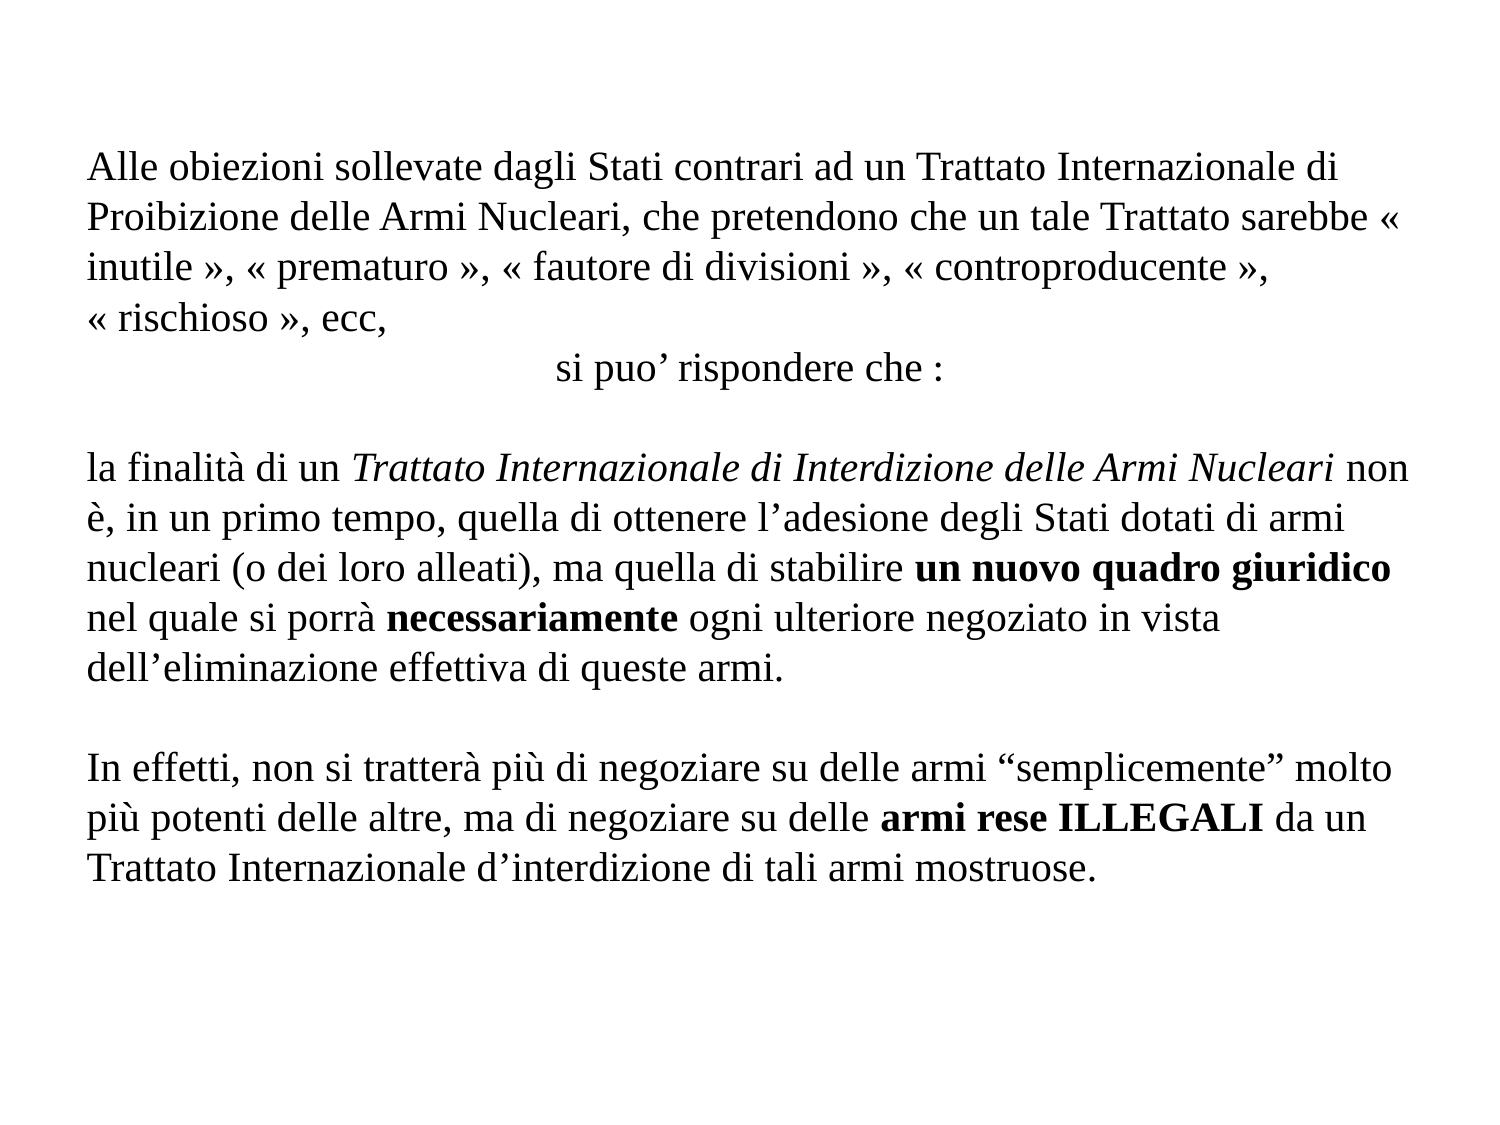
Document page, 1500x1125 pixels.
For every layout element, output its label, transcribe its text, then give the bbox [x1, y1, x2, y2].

text_box Alle obiezioni sollevate dagli Stati contrari ad un Trattato Internazionale di Proibizione delle Armi Nucleari, che pretendono che un tale Trattato sarebbe « inutile », « prematuro », « fautore di divisioni », « controproducente », « rischioso », ecc, si puo’ rispondere che : la finalità di un Trattato Internazionale di Interdizione delle Armi Nucleari non è, in un primo tempo, quella di ottenere l’adesione degli Stati dotati di armi nucleari (o dei loro alleati), ma quella di stabilire un nuovo quadro giuridico nel quale si porrà necessariamente ogni ulteriore negoziato in vista dell’eliminazione effettiva di queste armi. In effetti, non si tratterà più di negoziare su delle armi “semplicemente” molto più potenti delle altre, ma di negoziare su delle armi rese ILLEGALI da un Trattato Internazionale d’interdizione di tali armi mostruose. [71, 131, 1429, 997]
